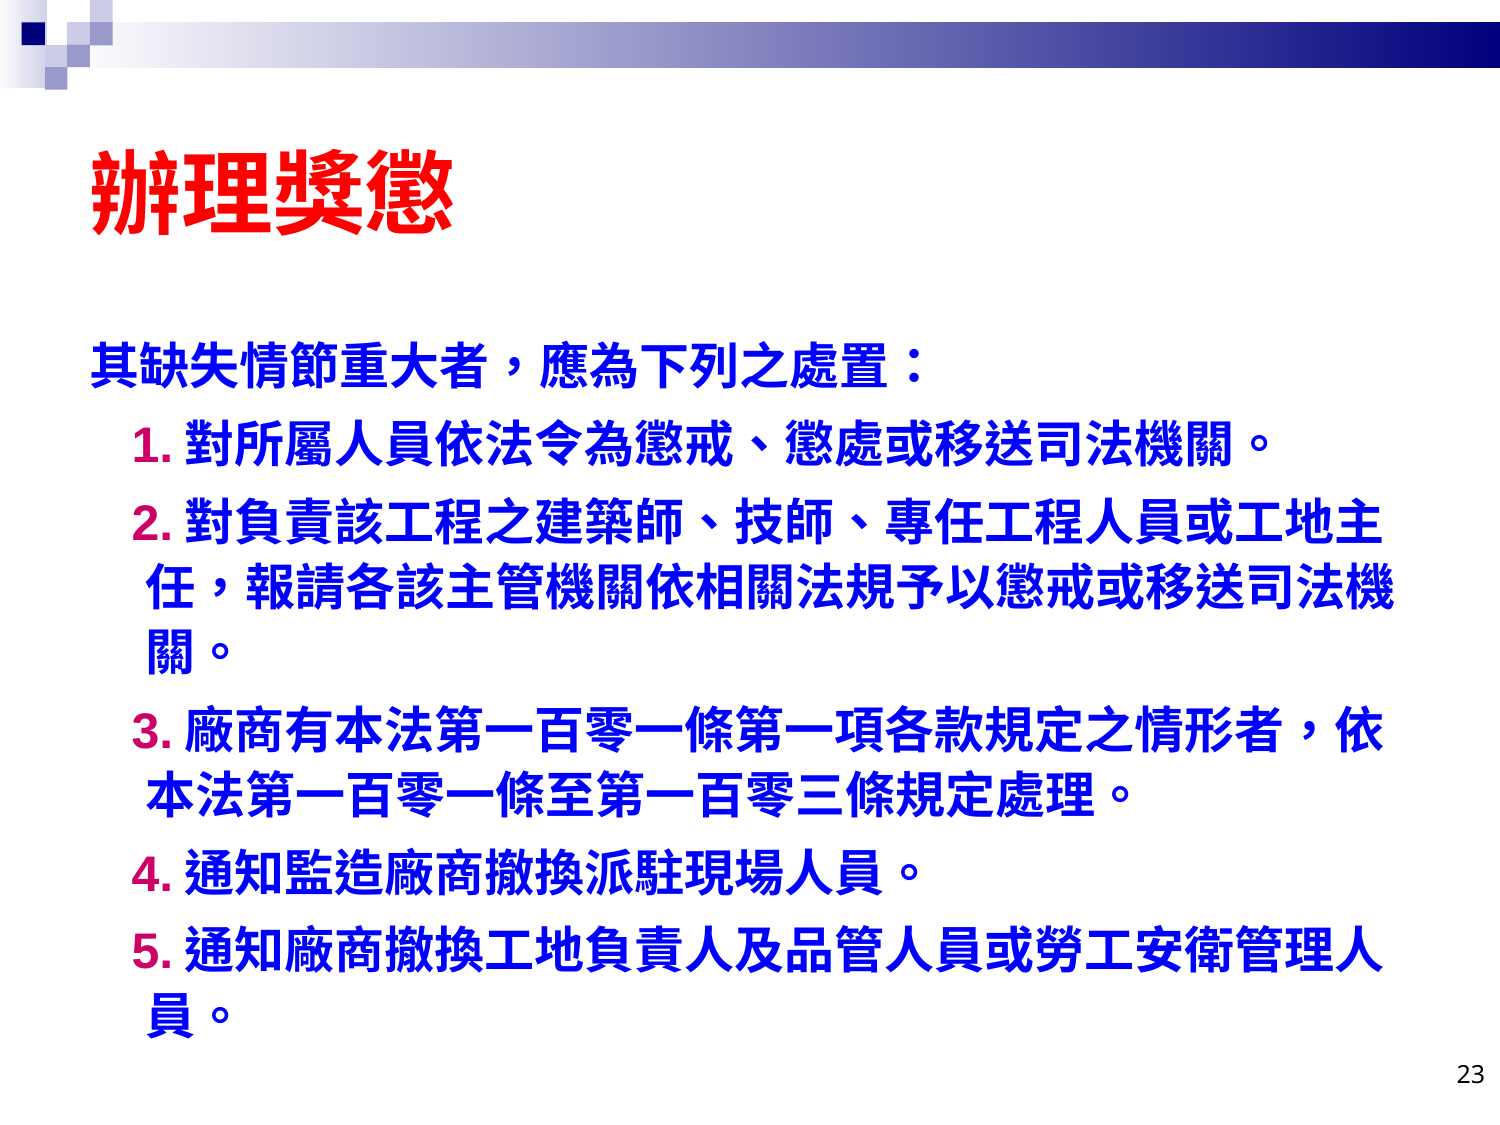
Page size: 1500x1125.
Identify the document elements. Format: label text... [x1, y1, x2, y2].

text_box <number> [1149, 1025, 1500, 1101]
title 辦理獎懲 [74, 75, 1426, 300]
list 其缺失情節重大者，應為下列之處置： 1.對所屬人員依法令為懲戒、懲處或移送司法機關。 2.對負責該工程之建築師、技師、專任工程人員或工地主任，報請各該主管機關依相關法規予以懲戒或移送司法機關。 3.廠商有本法第一百零一條第一項各款規定之情形者，依本法第一百零一條至第一百零三條規定處理。 4.通知監造廠商撤換派駐現場人員。 5.通知廠商撤換工地負責人及品管人員或勞工安衛管理人員。 [74, 324, 1426, 964]
